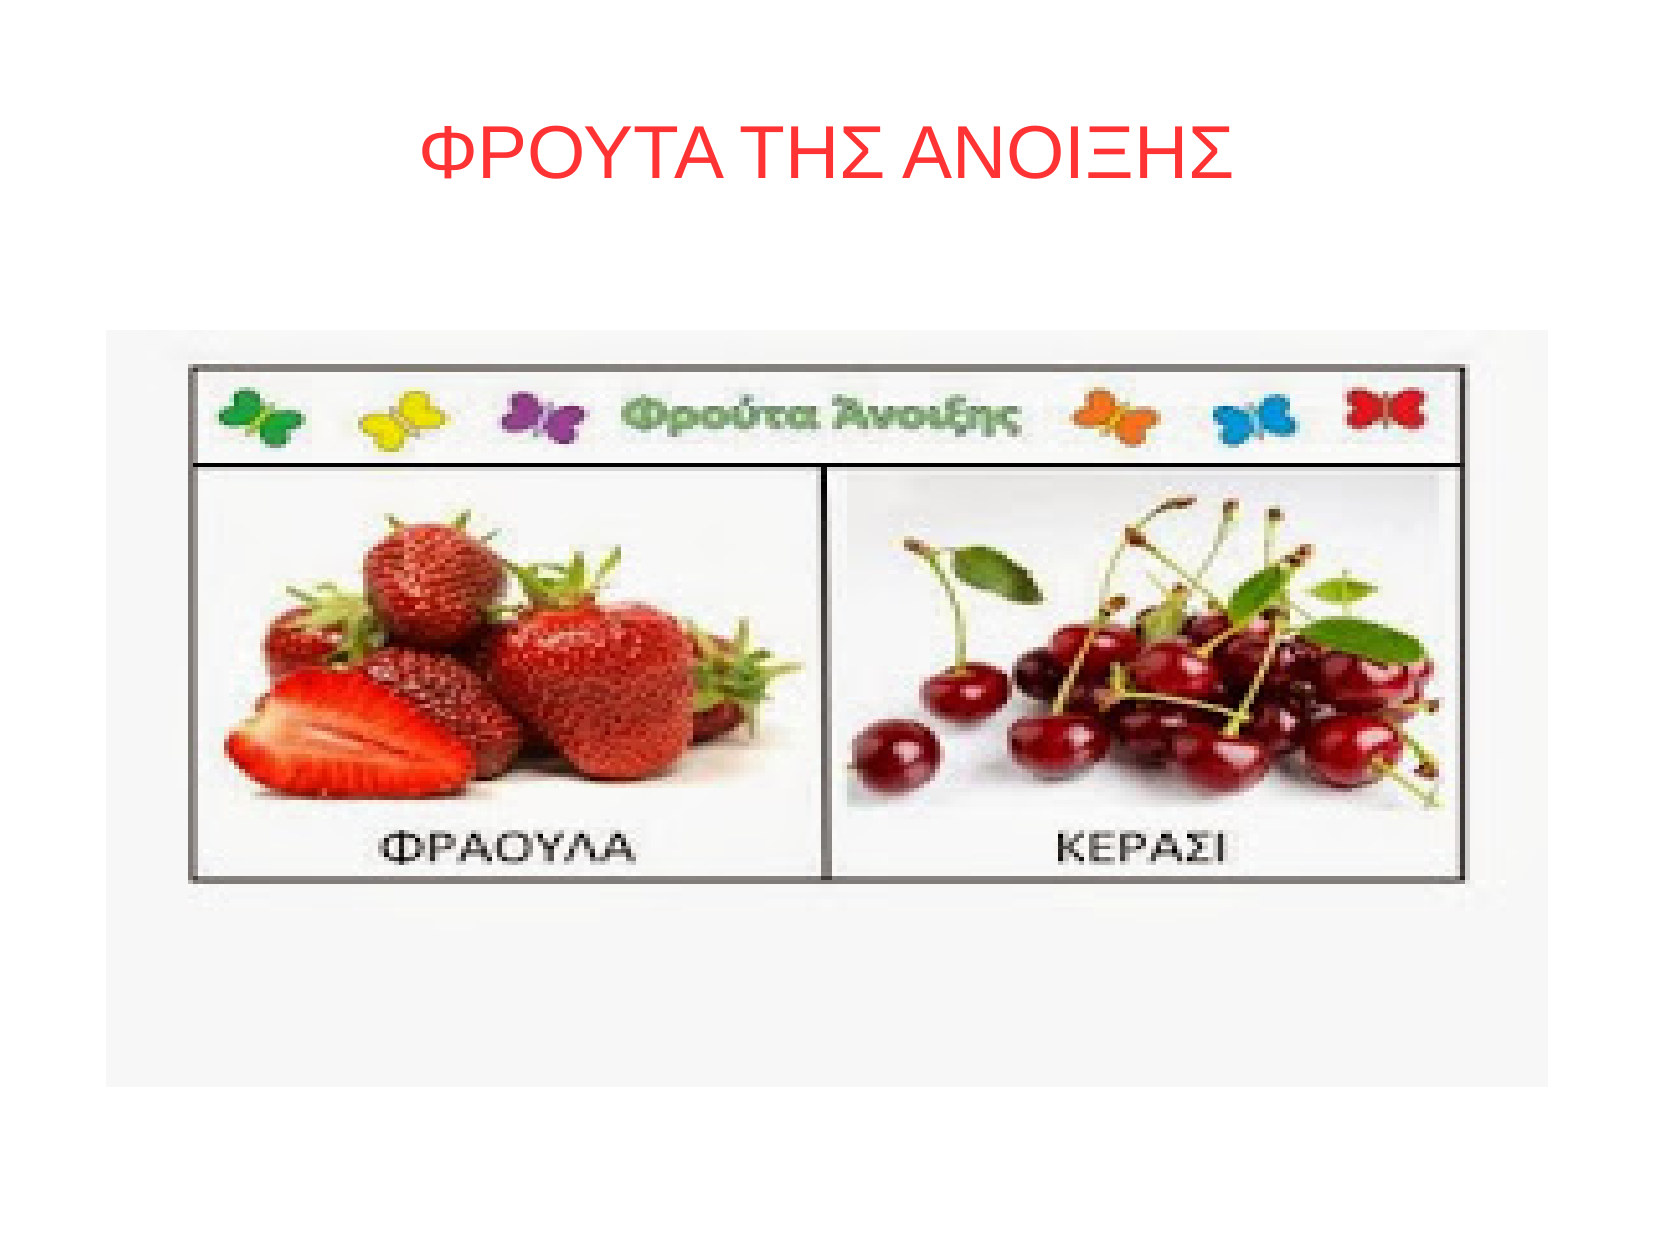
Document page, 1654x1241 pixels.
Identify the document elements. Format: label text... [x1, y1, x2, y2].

picture [106, 330, 1548, 1087]
title ΦΡΟΥΤΑ ΤΗΣ ΑΝΟΙΞΗΣ [82, 49, 1571, 257]
